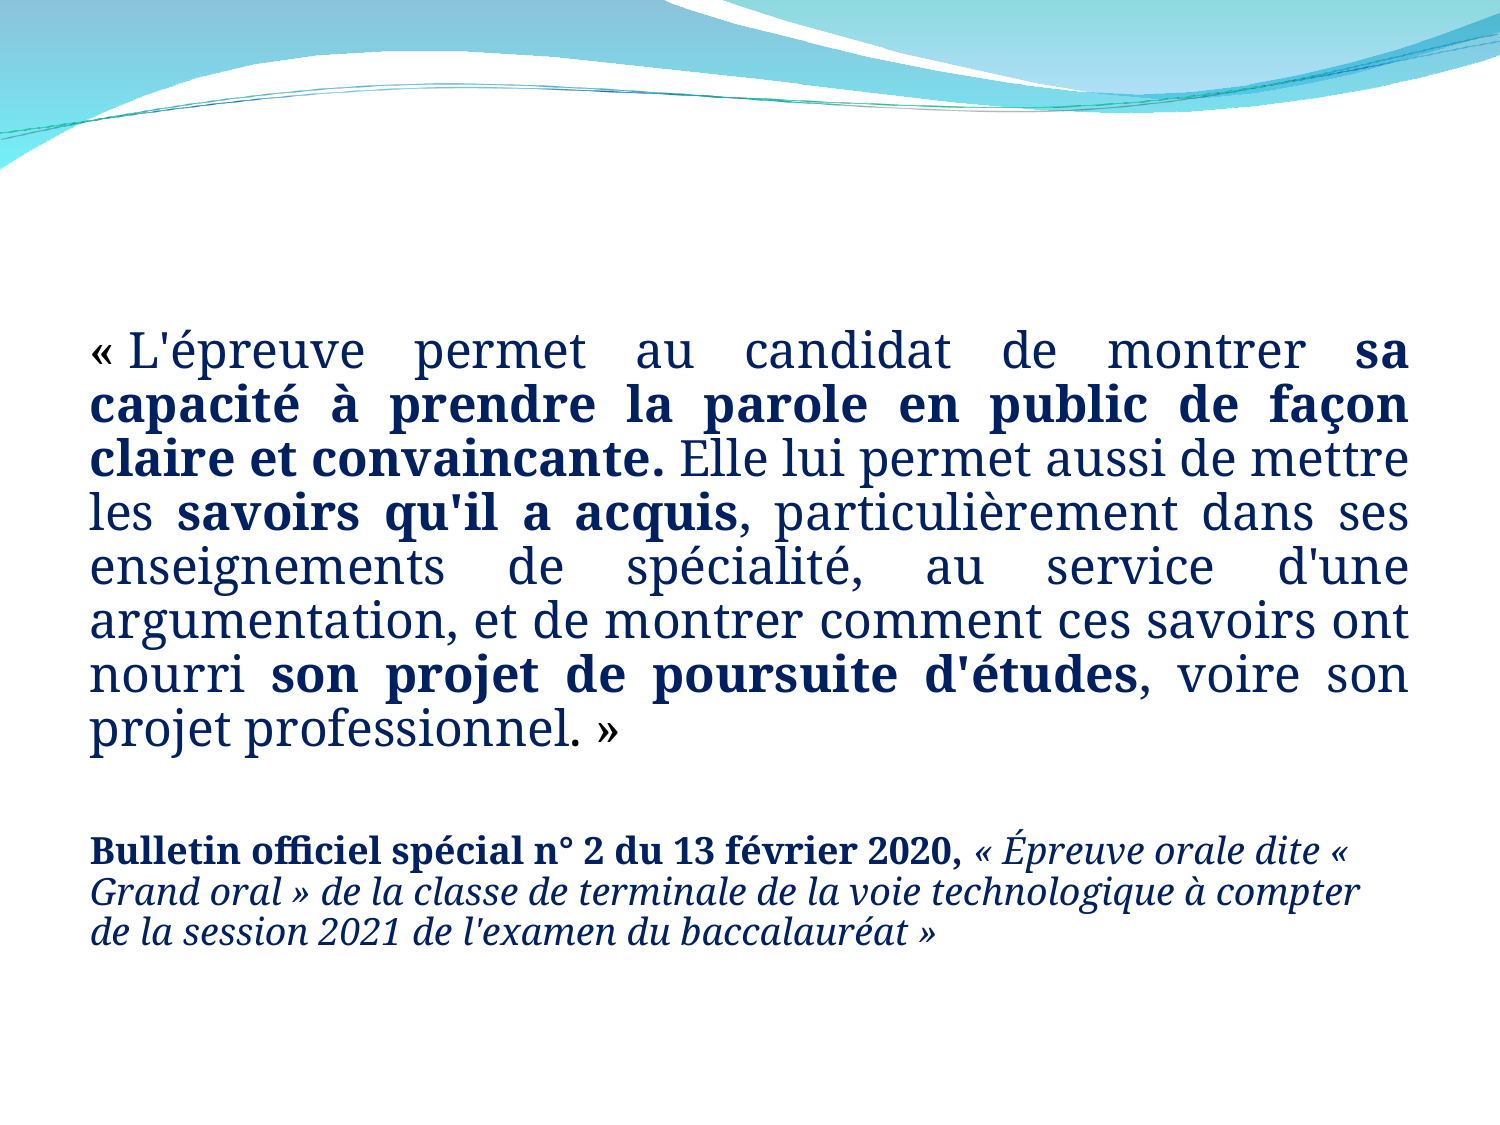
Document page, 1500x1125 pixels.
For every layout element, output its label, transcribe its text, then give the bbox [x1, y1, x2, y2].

picture [0, 33, 1500, 140]
list « L'épreuve permet au candidat de montrer sa capacité à prendre la parole en public de façon claire et convaincante. Elle lui permet aussi de mettre les savoirs qu'il a acquis, particulièrement dans ses enseignements de spécialité, au service d'une argumentation, et de montrer comment ces savoirs ont nourri son projet de poursuite d'études, voire son projet professionnel. » Bulletin officiel spécial n° 2 du 13 février 2020, « Épreuve orale dite « Grand oral » de la classe de terminale de la voie technologique à compter de la session 2021 de l'examen du baccalauréat » [75, 317, 1426, 1038]
